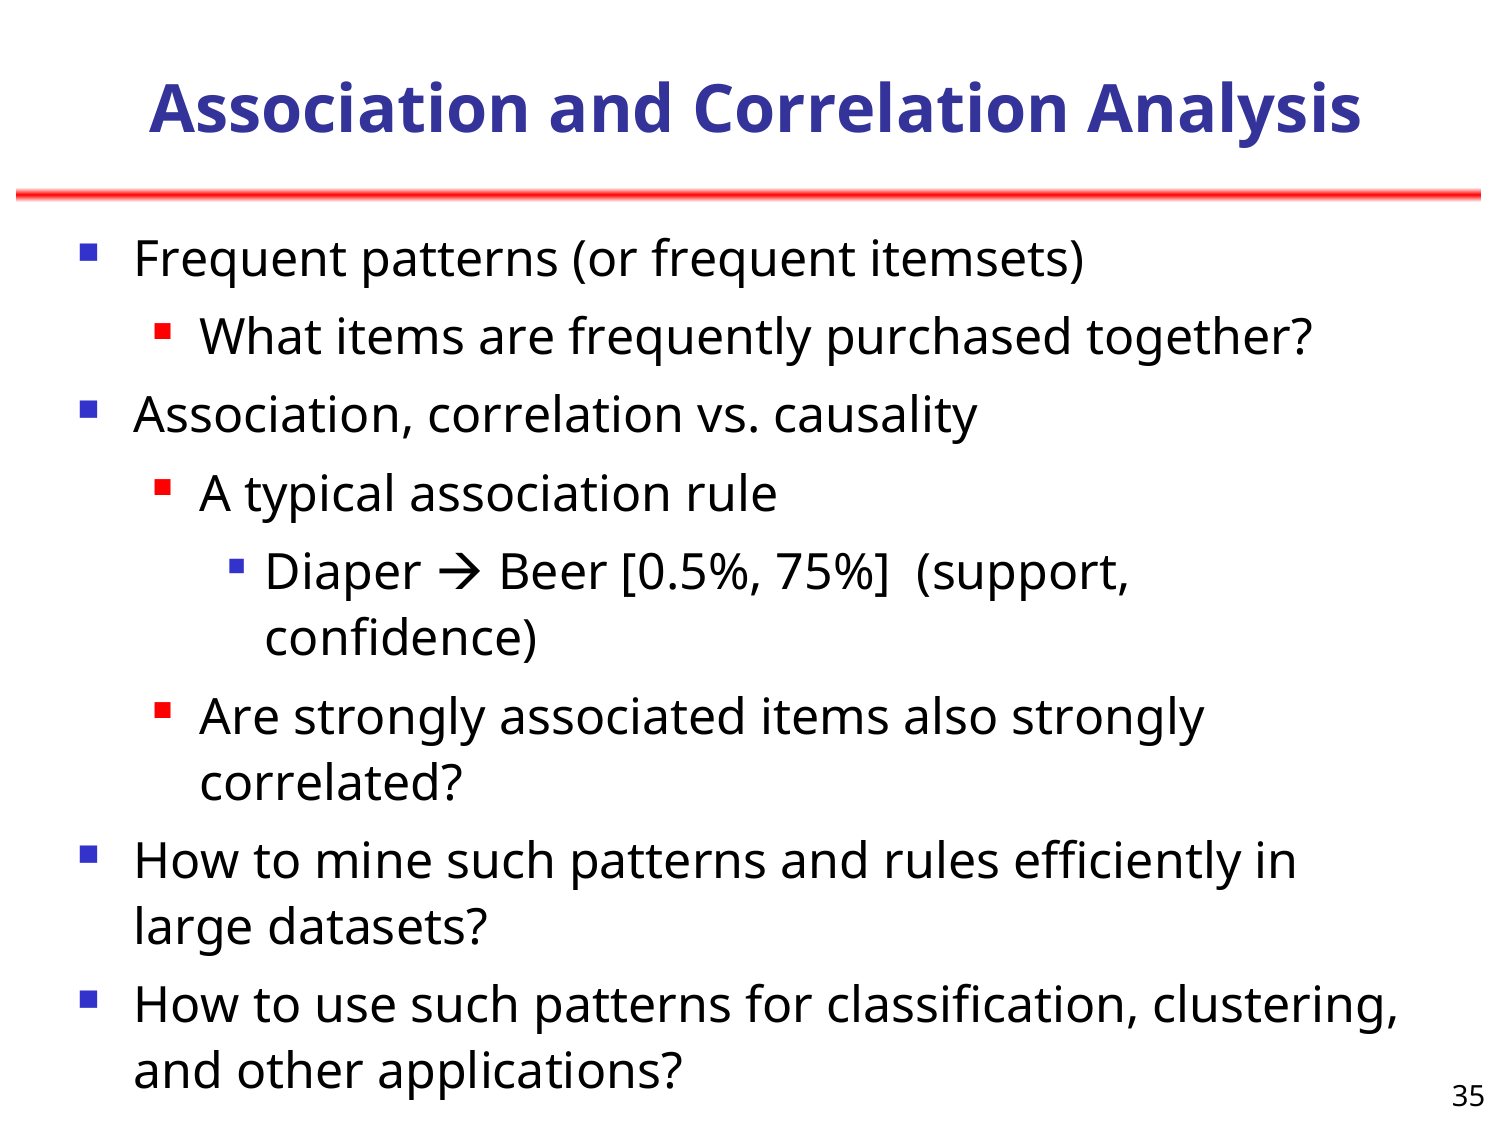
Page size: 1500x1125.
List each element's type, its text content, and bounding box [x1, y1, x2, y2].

list Frequent patterns (or frequent itemsets) What items are frequently purchased together? Association, correlation vs. causality A typical association rule Diaper  Beer [0.5%, 75%] (support, confidence) Are strongly associated items also strongly correlated? How to mine such patterns and rules efficiently in large datasets? How to use such patterns for classification, clustering, and other applications? [62, 212, 1426, 1107]
text_box <number> [1187, 1050, 1500, 1125]
title Association and Correlation Analysis [37, 24, 1476, 188]
